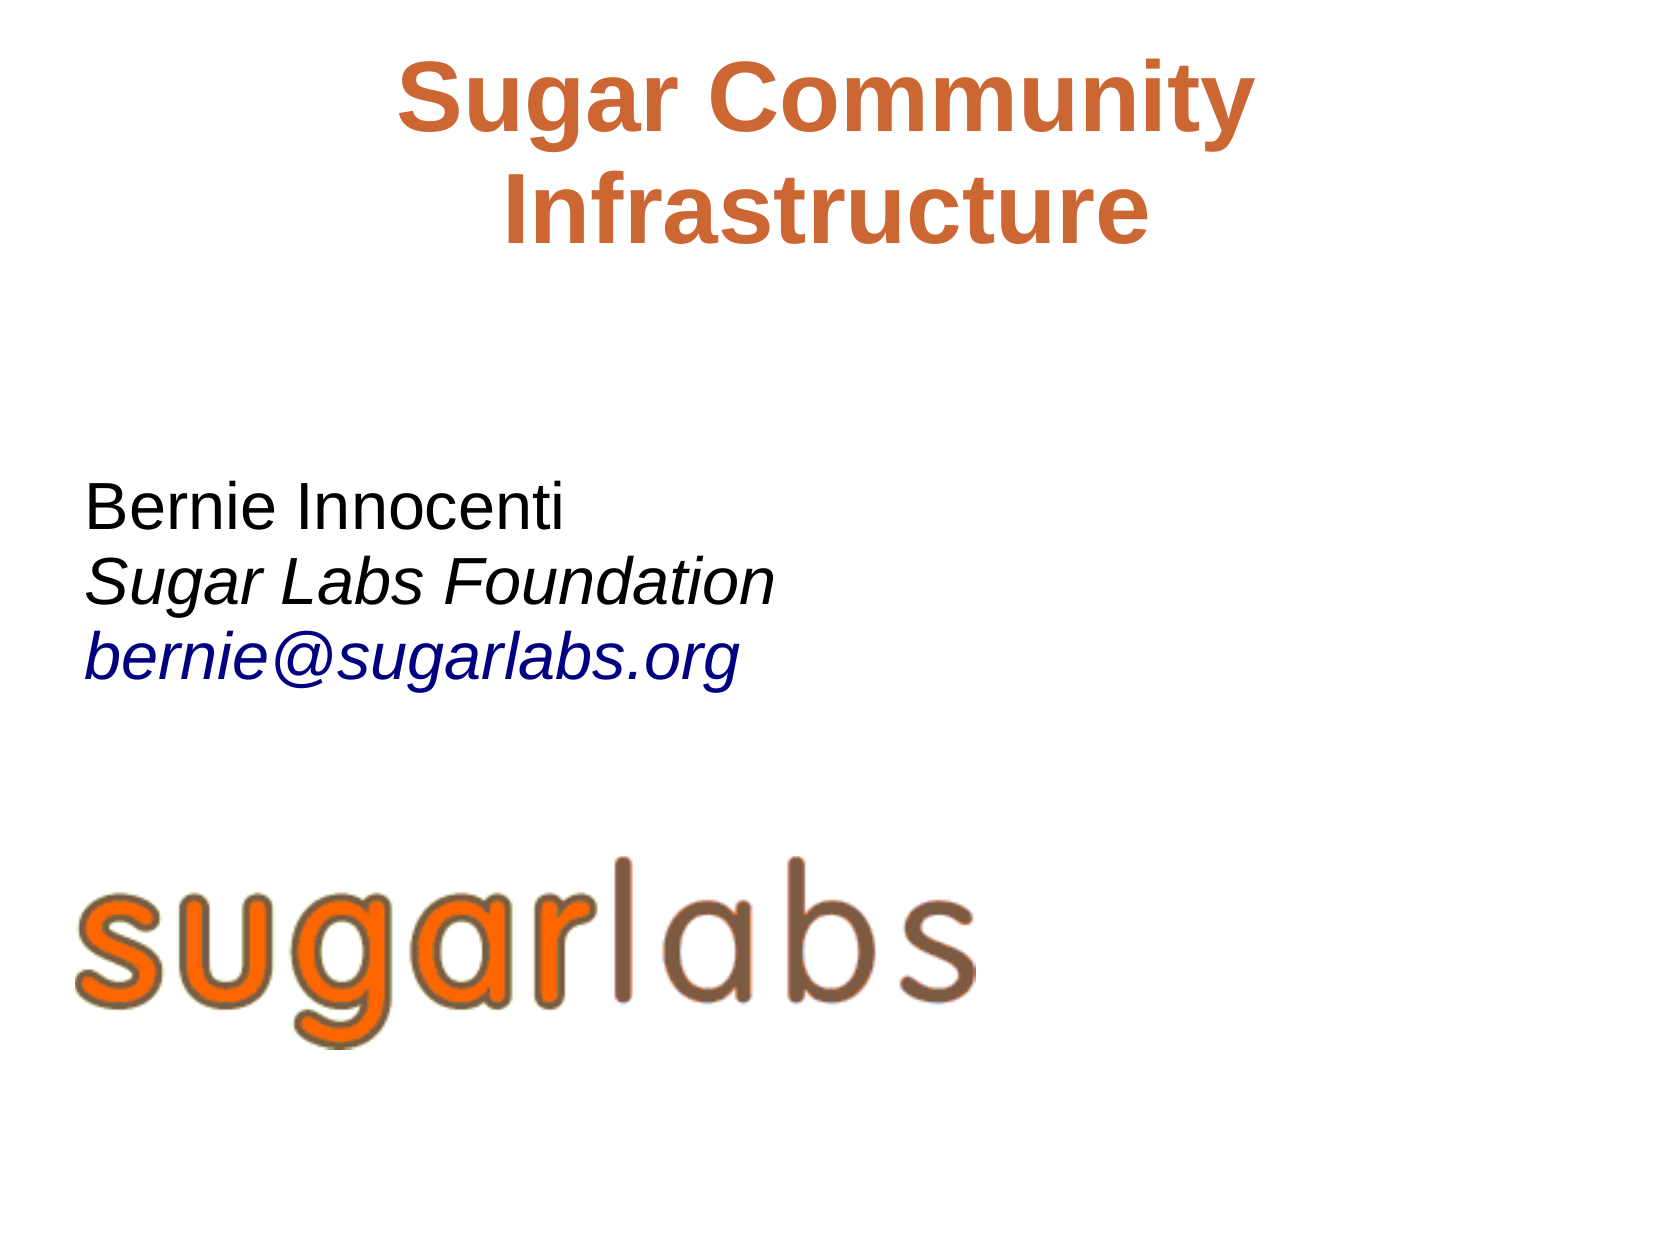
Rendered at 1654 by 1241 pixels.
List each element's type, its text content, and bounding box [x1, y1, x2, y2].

subtitle Bernie Innocenti Sugar Labs Foundation bernie@sugarlabs.org [49, 375, 1351, 788]
title Sugar Community Infrastructure [82, 24, 1571, 282]
picture [75, 856, 976, 1051]
